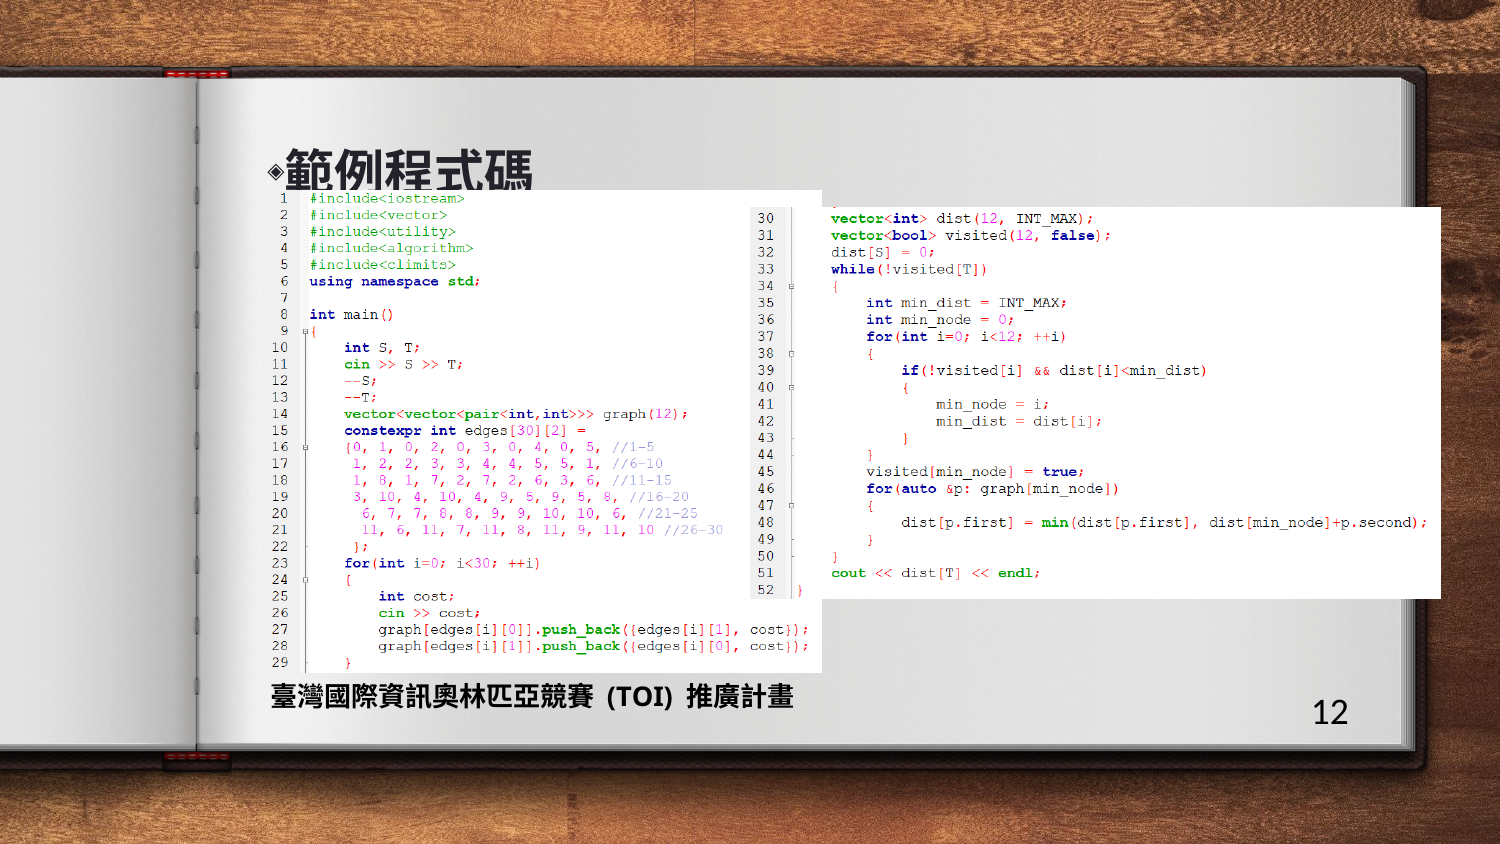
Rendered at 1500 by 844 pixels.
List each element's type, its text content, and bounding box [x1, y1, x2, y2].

picture [263, 190, 1441, 673]
list 範例程式碼 [252, 126, 1194, 226]
text_box [1295, 672, 1386, 737]
